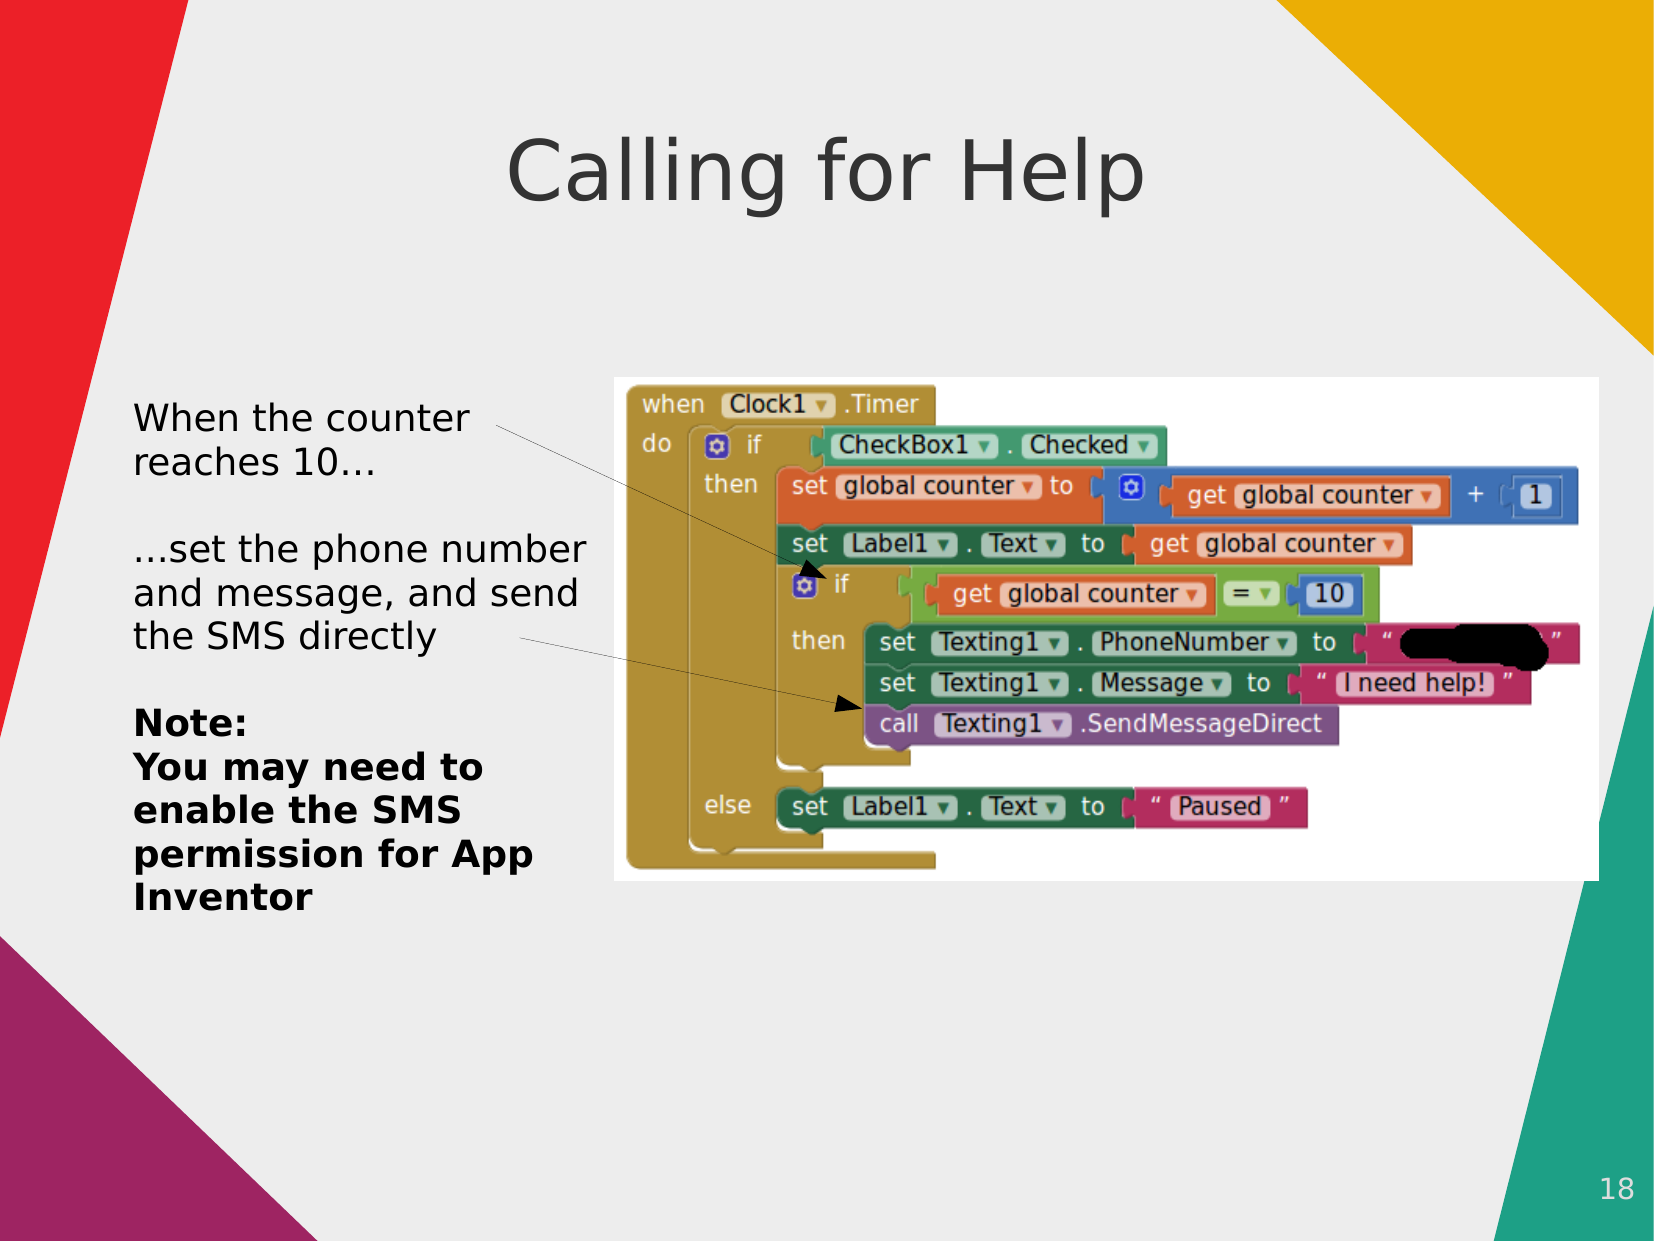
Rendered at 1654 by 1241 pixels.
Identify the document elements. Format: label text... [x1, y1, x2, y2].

title Calling for Help [114, 73, 1539, 271]
text_box When the counter reaches 10… ...set the phone number and message, and send the SMS directly Note: You may need to enable the SMS permission for App Inventor [118, 389, 615, 927]
picture [614, 377, 1599, 882]
